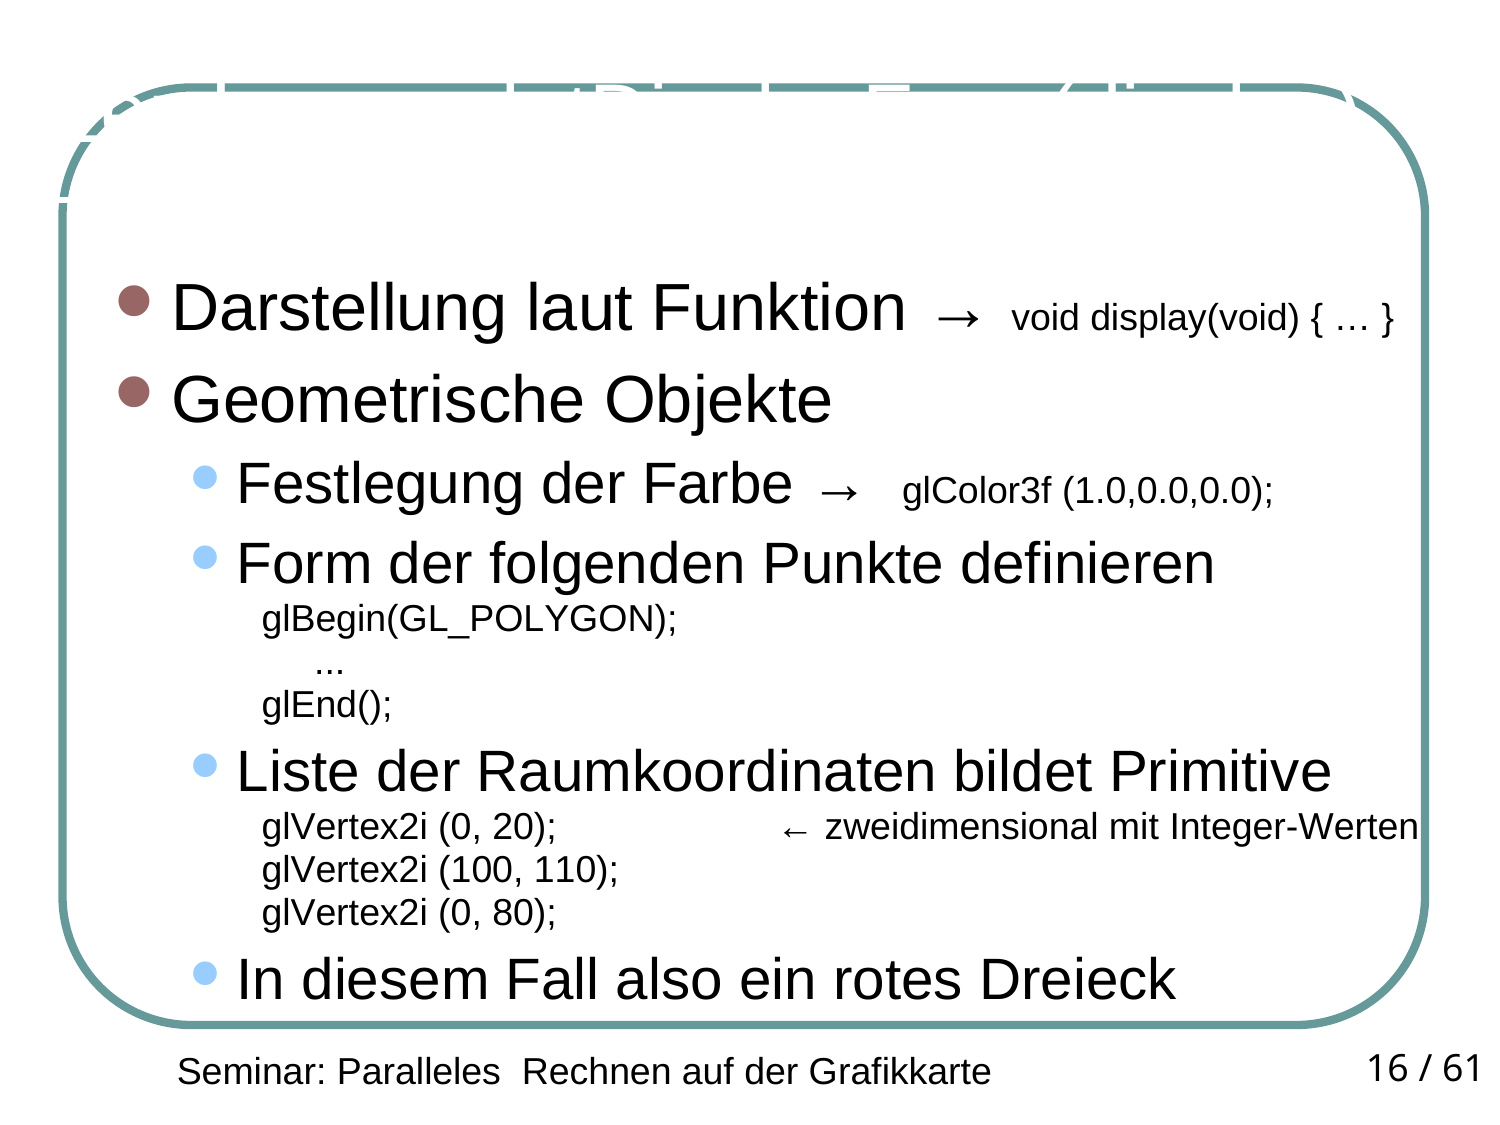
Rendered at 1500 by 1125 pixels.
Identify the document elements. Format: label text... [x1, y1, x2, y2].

title Zeichnen: glutDisplayFunc(display) [31, 0, 1477, 226]
list Darstellung laut Funktion → void display(void) { … } Geometrische Objekte Festlegung der Farbe → glColor3f (1.0,0.0,0.0); Form der folgenden Punkte definieren glBegin(GL_POLYGON); ... glEnd(); Liste der Raumkoordinaten bildet Primitive glVertex2i (0, 20); ← zweidimensional mit Integer-Werten glVertex2i (100, 110); glVertex2i (0, 80); In diesem Fall also ein rotes Dreieck [99, 262, 1447, 1125]
